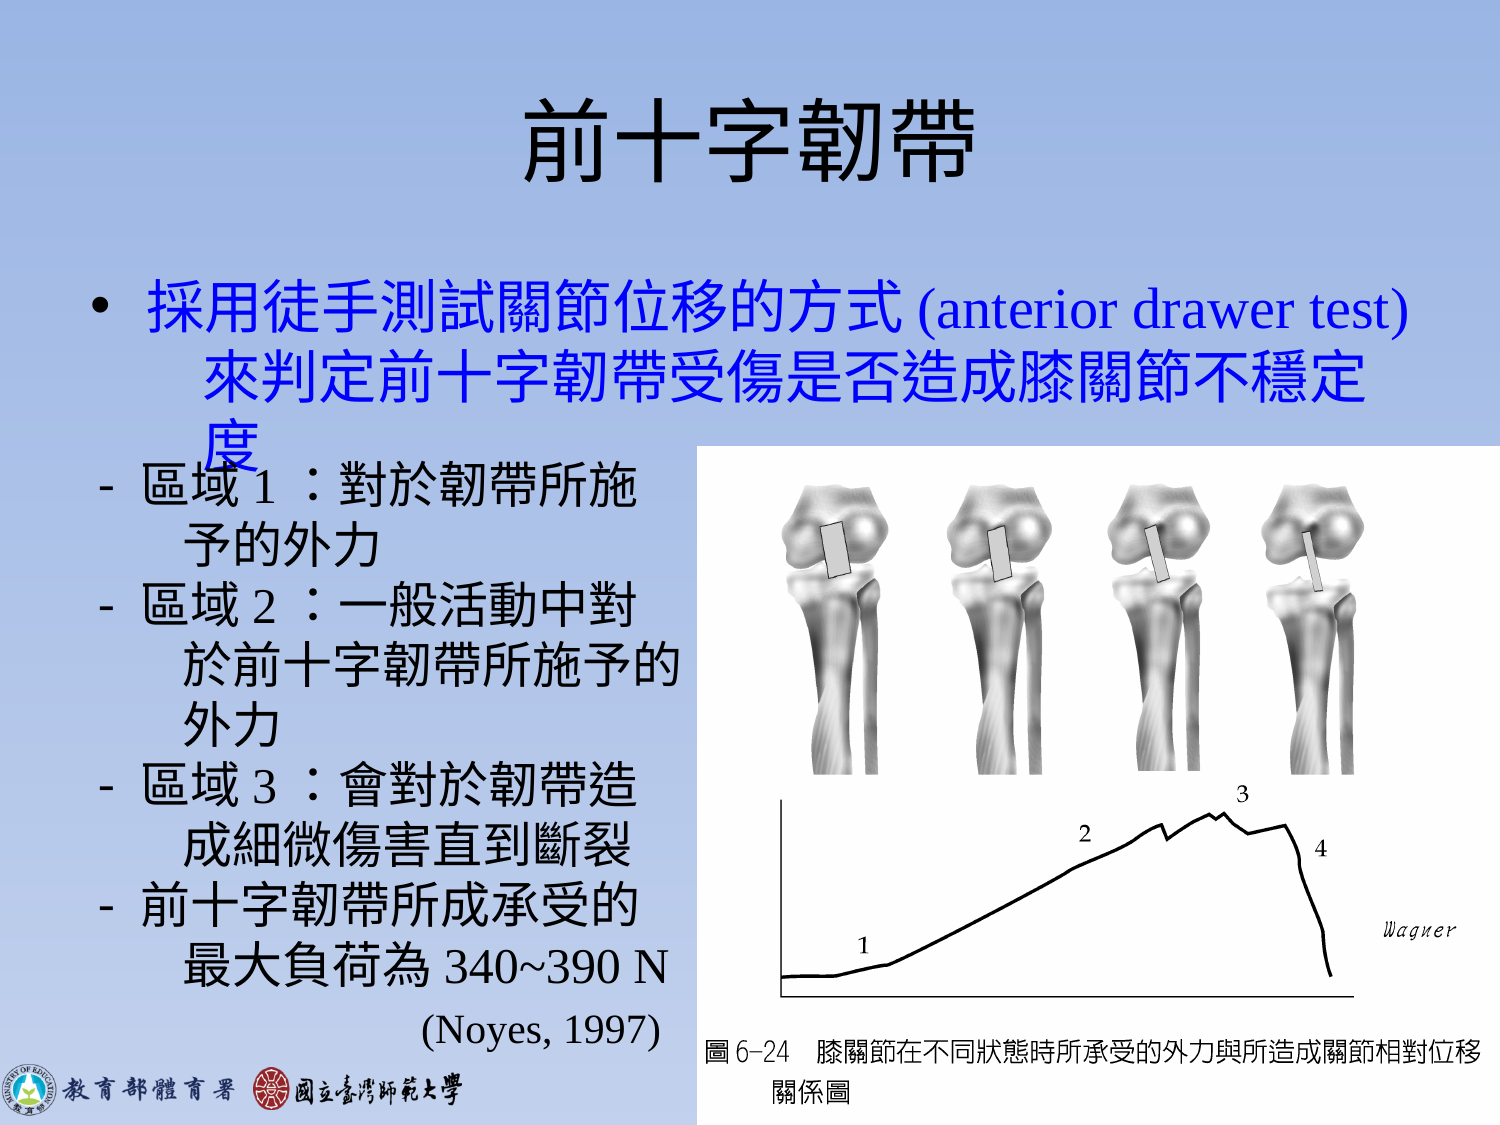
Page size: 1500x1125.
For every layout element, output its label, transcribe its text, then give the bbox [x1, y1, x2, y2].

list 採用徒手測試關節位移的方式(anterior drawer test)來判定前十字韌帶受傷是否造成膝關節不穩定度 [75, 262, 1426, 1005]
picture [697, 446, 1500, 1125]
title 前十字韌帶 [75, 45, 1426, 233]
text_box 區域1：對於韌帶所施予的外力 區域2：一般活動中對於前十字韌帶所施予的外力 區域3：會對於韌帶造成細微傷害直到斷裂 前十字韌帶所成承受的最大負荷為340~390 N (Noyes, 1997) [54, 446, 697, 1062]
